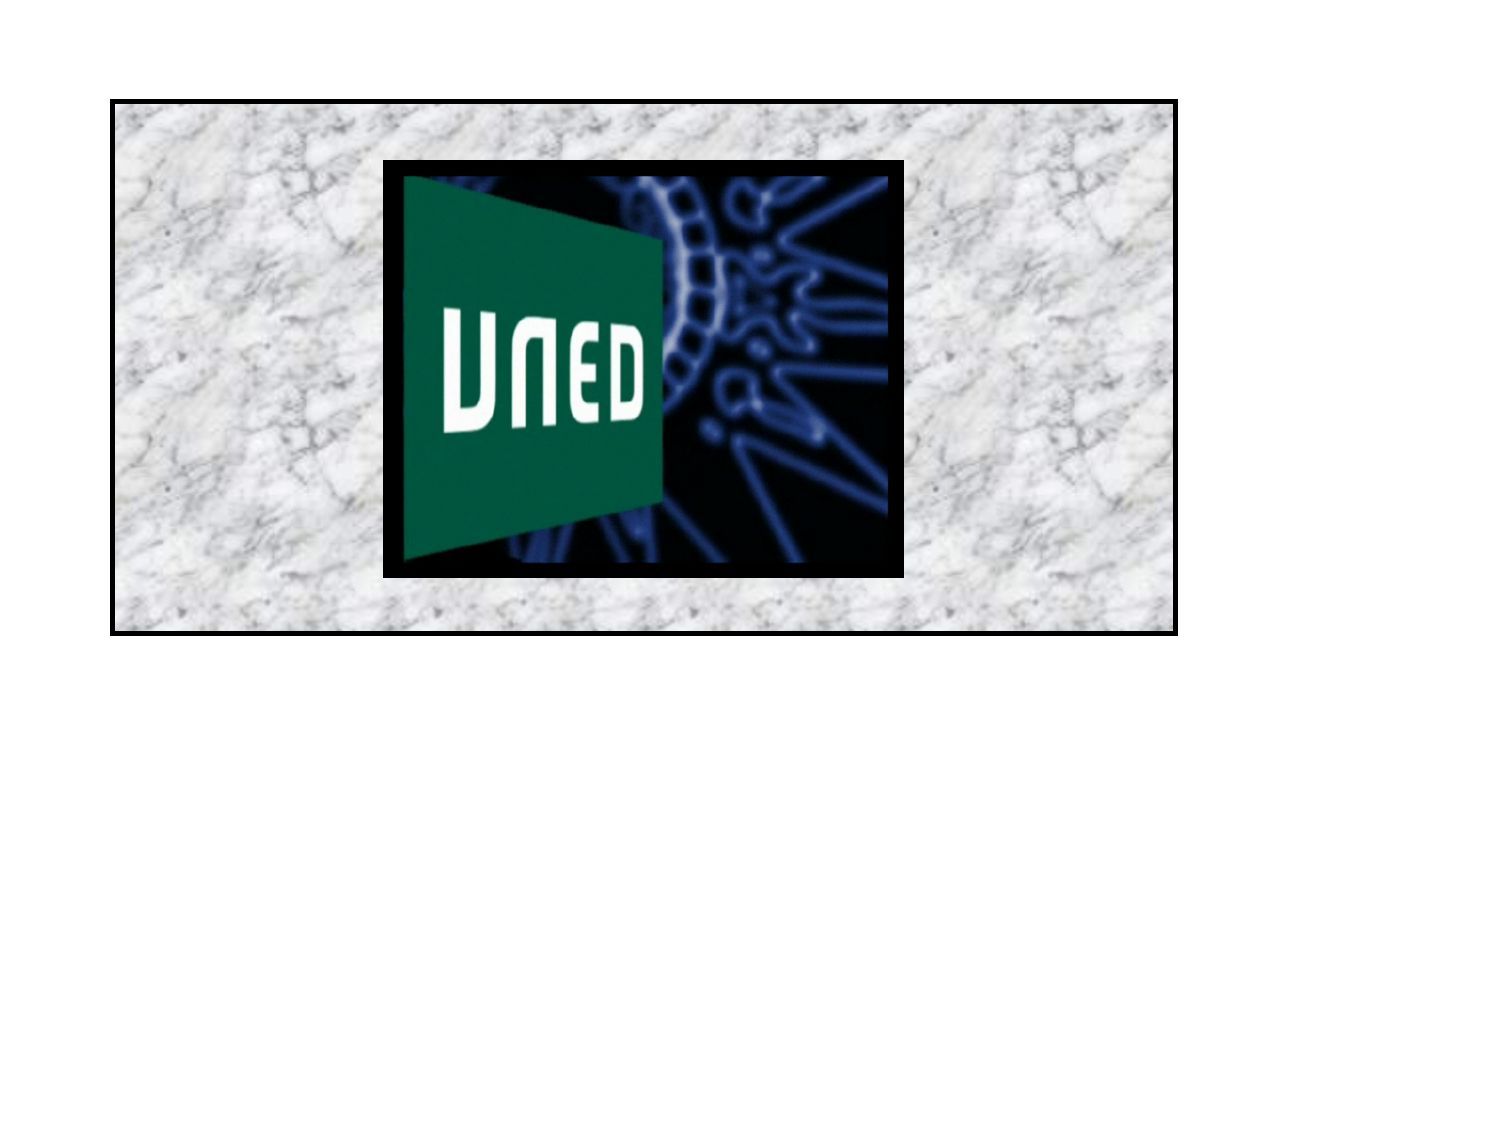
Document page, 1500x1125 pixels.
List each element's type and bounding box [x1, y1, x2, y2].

chart [383, 160, 904, 578]
text_box [112, 101, 1176, 634]
